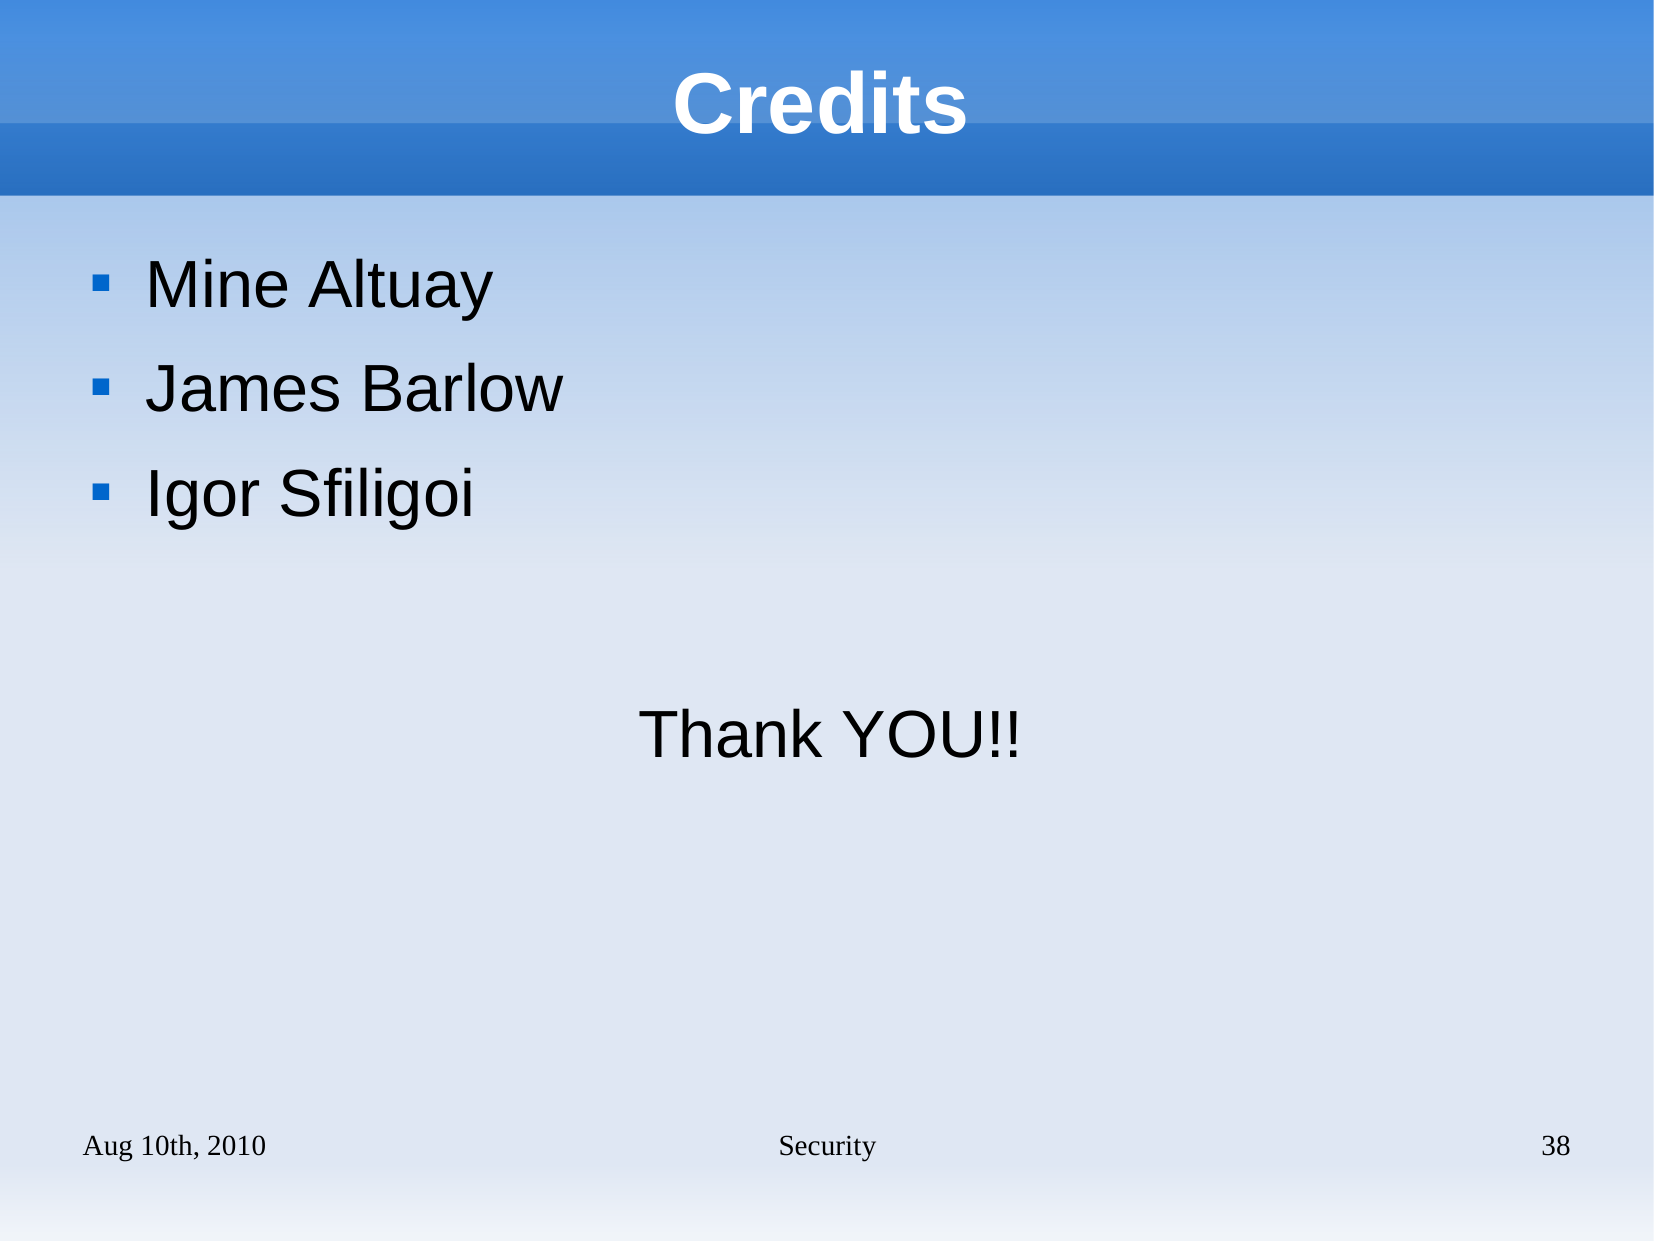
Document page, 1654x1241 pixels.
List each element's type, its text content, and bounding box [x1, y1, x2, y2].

list Thank YOU!! [86, 697, 1576, 1088]
title Credits [76, 0, 1565, 208]
picture [0, 0, 1654, 1241]
list Mine Altuay James Barlow Igor Sfiligoi [75, 247, 1564, 638]
